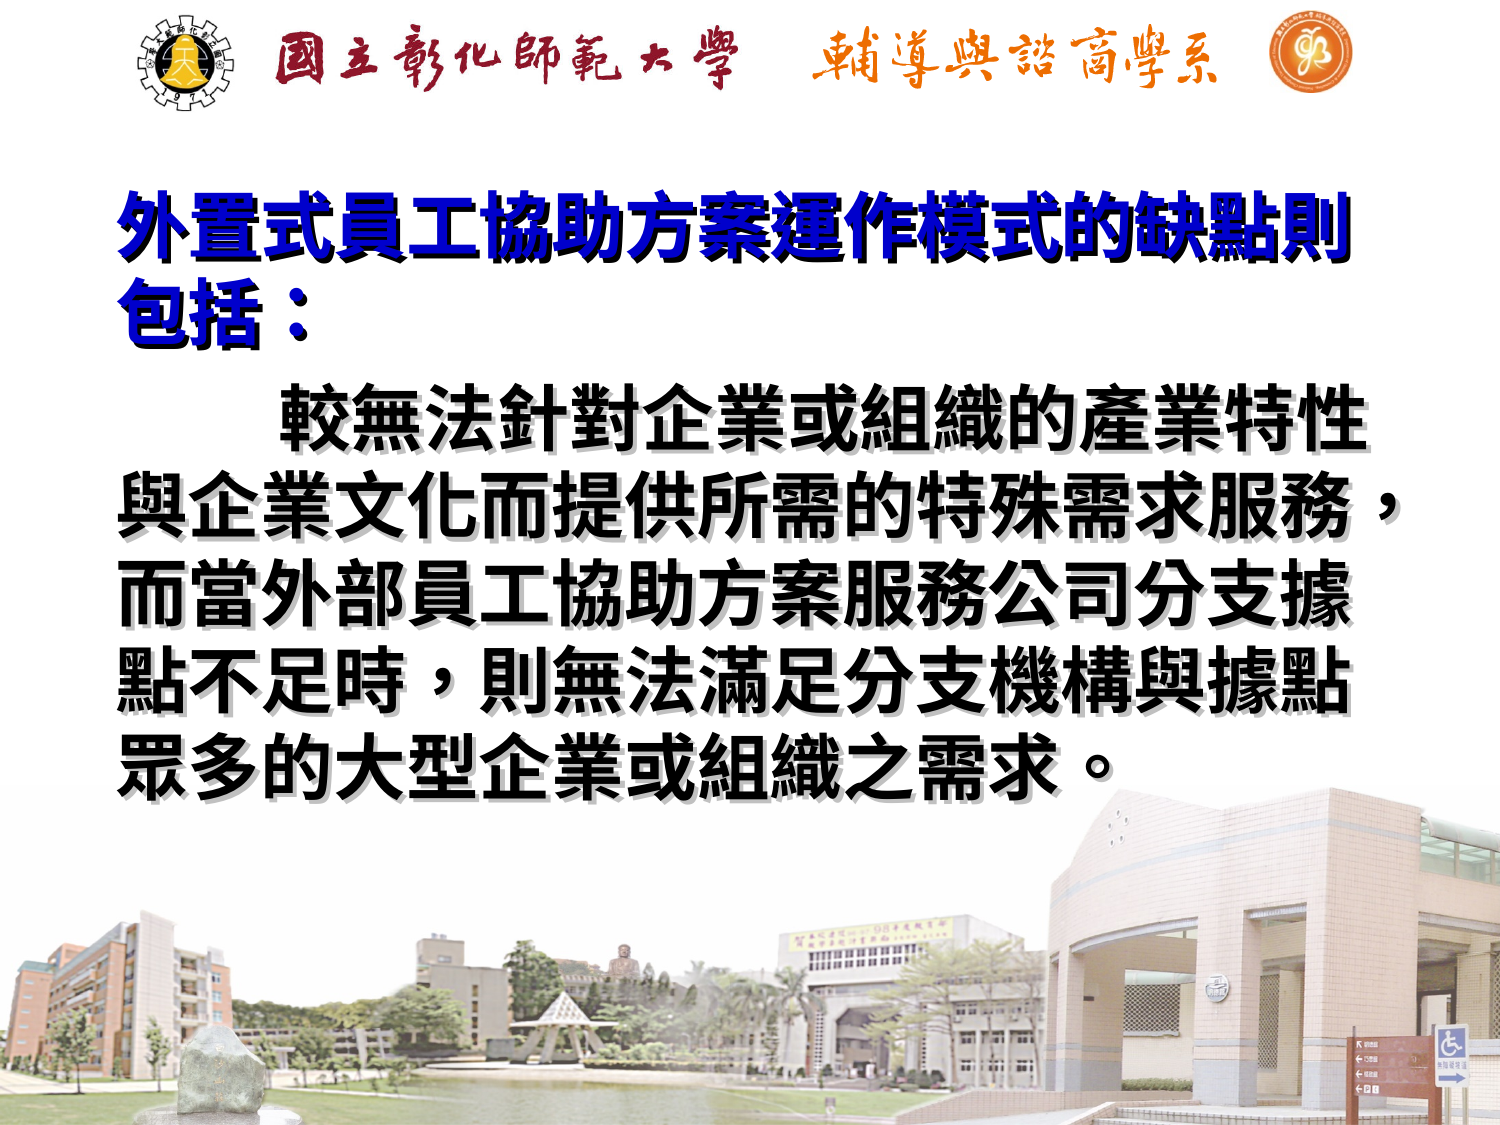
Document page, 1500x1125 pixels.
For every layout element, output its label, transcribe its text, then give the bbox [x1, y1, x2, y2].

list 外置式員工協助方案運作模式的缺點則包括： 較無法針對企業或組織的產業特性與企業文化而提供所需的特殊需求服務，而當外部員工協助方案服務公司分支據點不足時，則無法滿足分支機構與據點眾多的大型企業或組織之需求。 [100, 172, 1412, 823]
